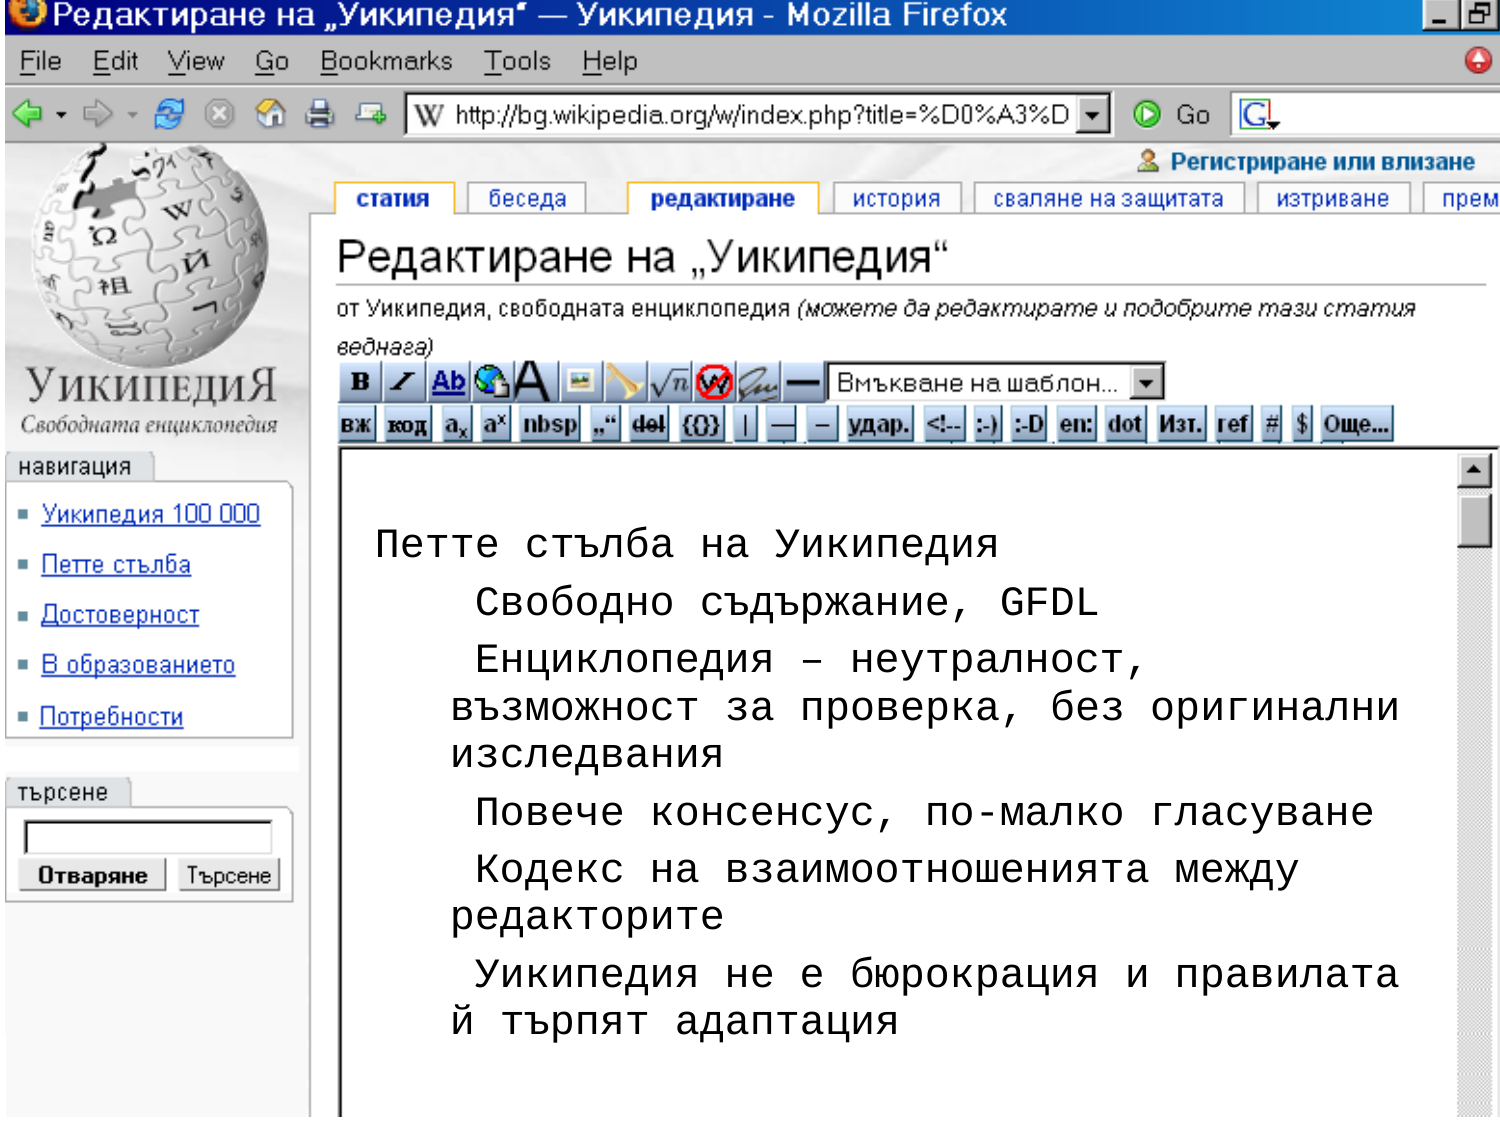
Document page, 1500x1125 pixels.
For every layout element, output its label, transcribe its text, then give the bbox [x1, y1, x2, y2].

text_box Петте стълба на Уикипедия Свободно съдържание, GFDL Енциклопедия – неутралност, възможност за проверка, без оригинални изследвания Повече консенсус, по-малко гласуване Кодекс на взаимоотношенията между редакторите Уикипедия не е бюрокрация и правилата й търпят адаптация [360, 467, 1436, 1094]
picture [5, 0, 1500, 1117]
